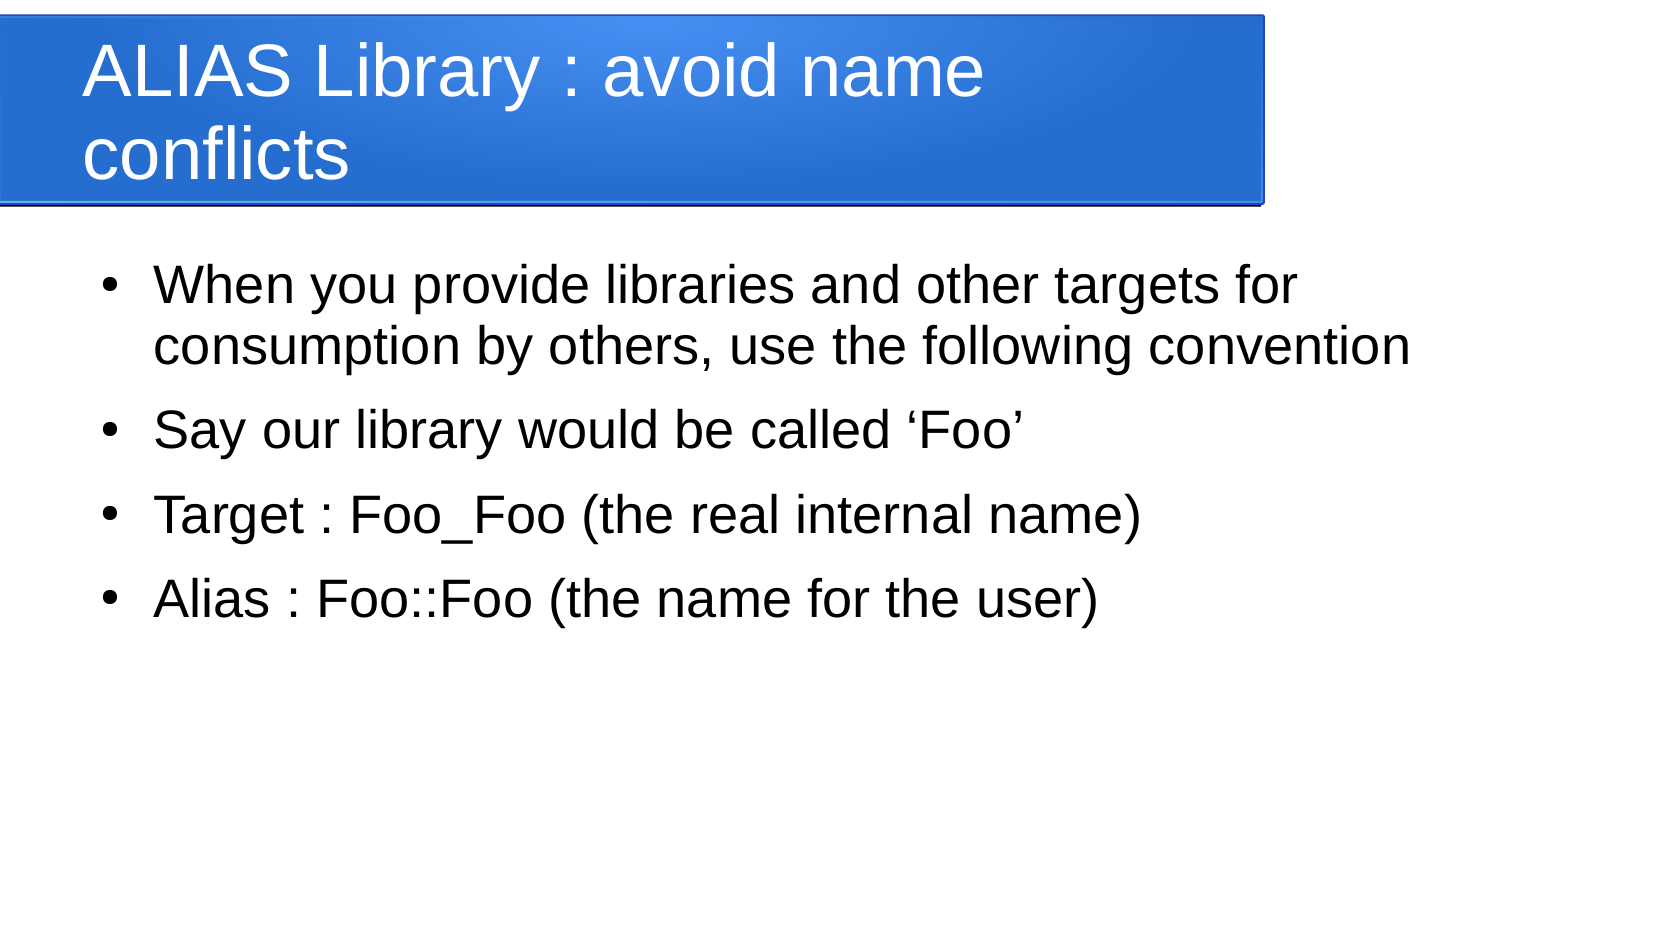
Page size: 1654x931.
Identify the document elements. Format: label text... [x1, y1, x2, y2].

title ALIAS Library : avoid name conflicts [82, 29, 1235, 196]
list When you provide libraries and other targets for consumption by others, use the following convention Say our library would be called ‘Foo’ Target : Foo_Foo (the real internal name) Alias : Foo::Foo (the name for the user) [82, 255, 1591, 916]
